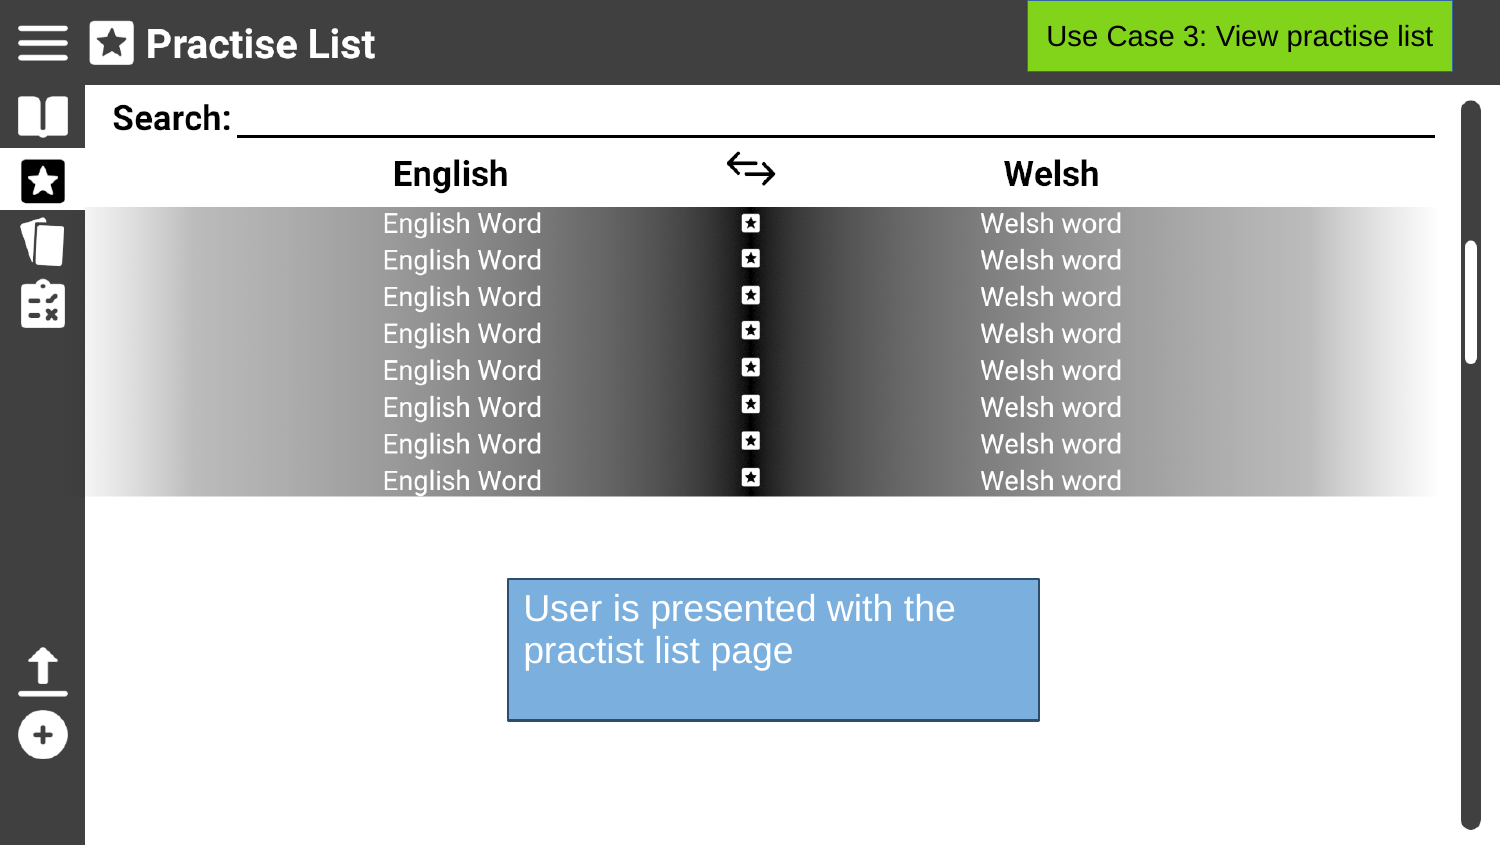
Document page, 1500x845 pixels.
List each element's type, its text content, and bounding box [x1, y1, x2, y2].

picture [0, 0, 1500, 845]
text_box User is presented with the practist list page [507, 578, 1040, 721]
text_box Use Case 3: View practise list [1027, 0, 1453, 72]
